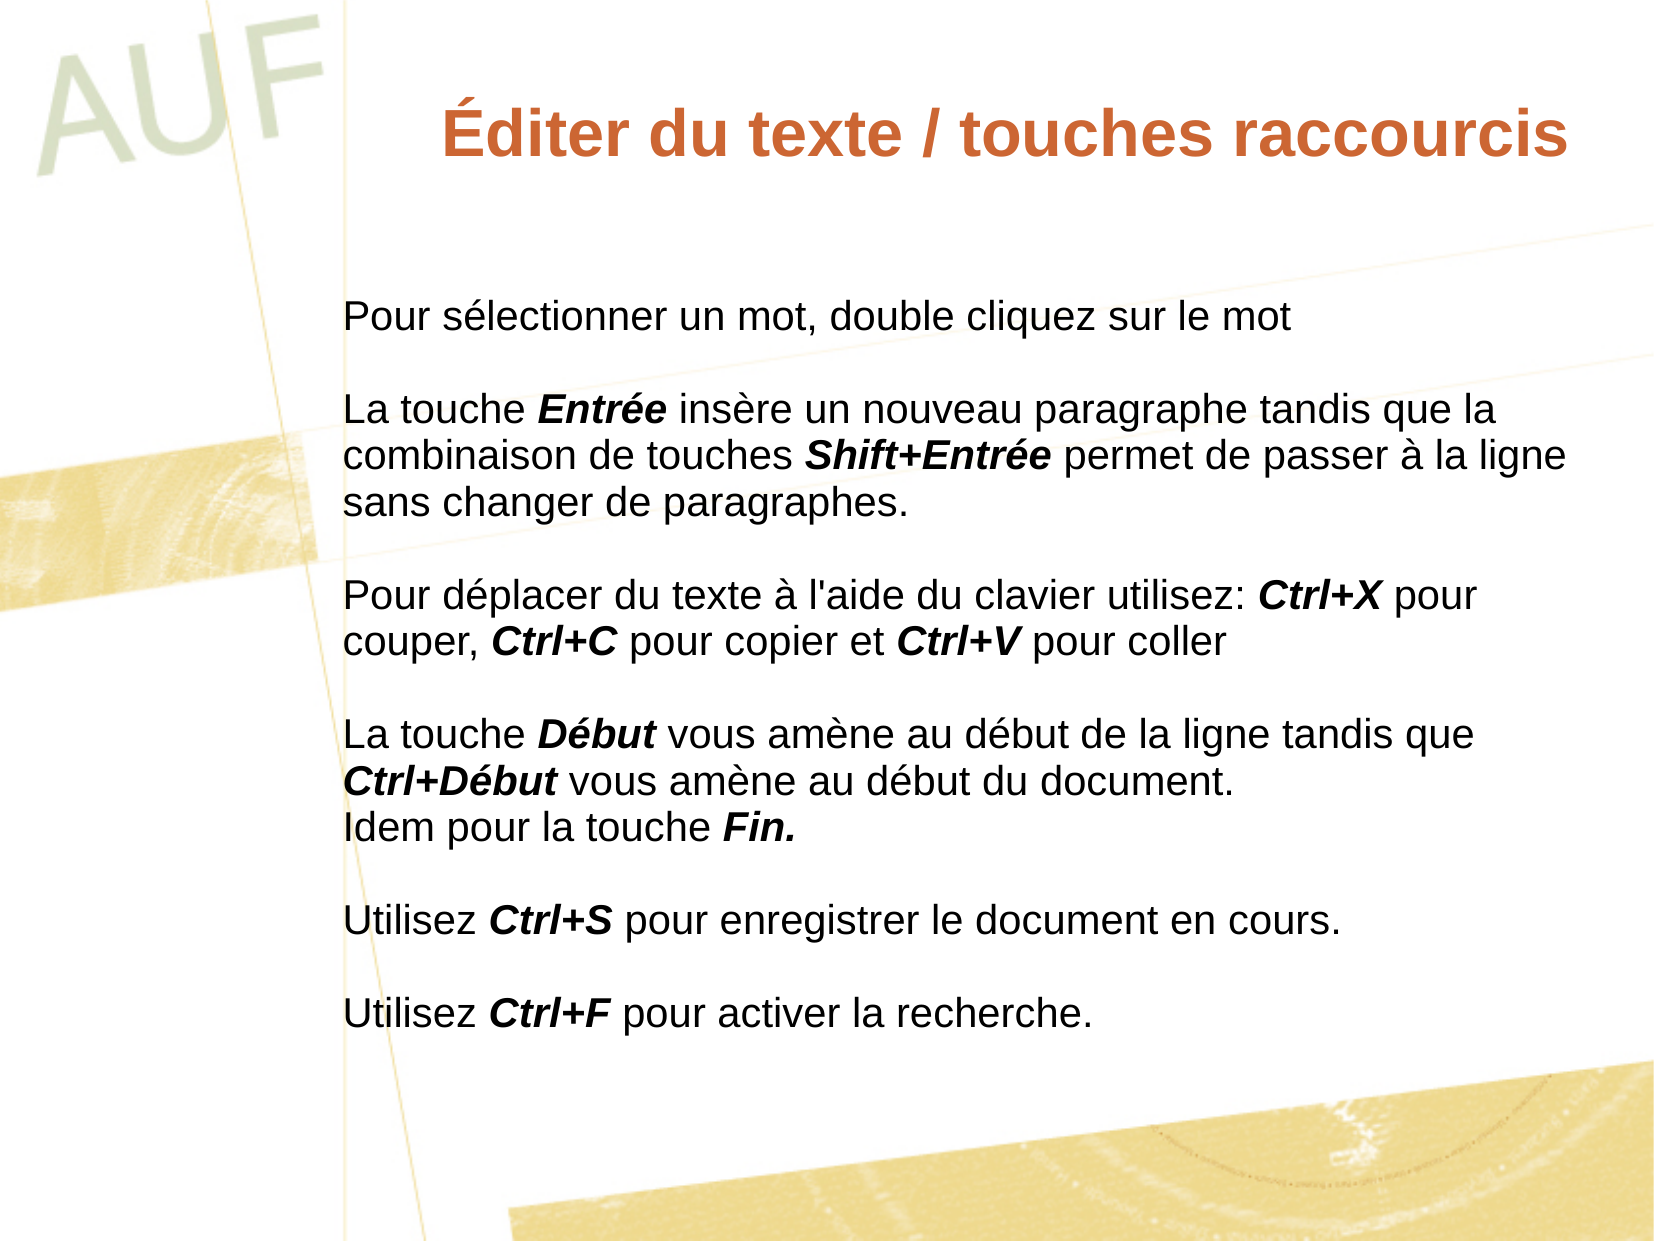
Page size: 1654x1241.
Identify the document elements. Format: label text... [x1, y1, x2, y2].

title Éditer du texte / touches raccourcis [324, 59, 1571, 207]
subtitle Pour sélectionner un mot, double cliquez sur le mot La touche Entrée insère un nouveau paragraphe tandis que la combinaison de touches Shift+Entrée permet de passer à la ligne sans changer de paragraphes. Pour déplacer du texte à l'aide du clavier utilisez: Ctrl+X pour couper, Ctrl+C pour copier et Ctrl+V pour coller La touche Début vous amène au début de la ligne tandis que Ctrl+Début vous amène au début du document. Idem pour la touche Fin. Utilisez Ctrl+S pour enregistrer le document en cours. Utilisez Ctrl+F pour activer la recherche. [324, 236, 1571, 1093]
picture [0, 0, 1654, 1241]
